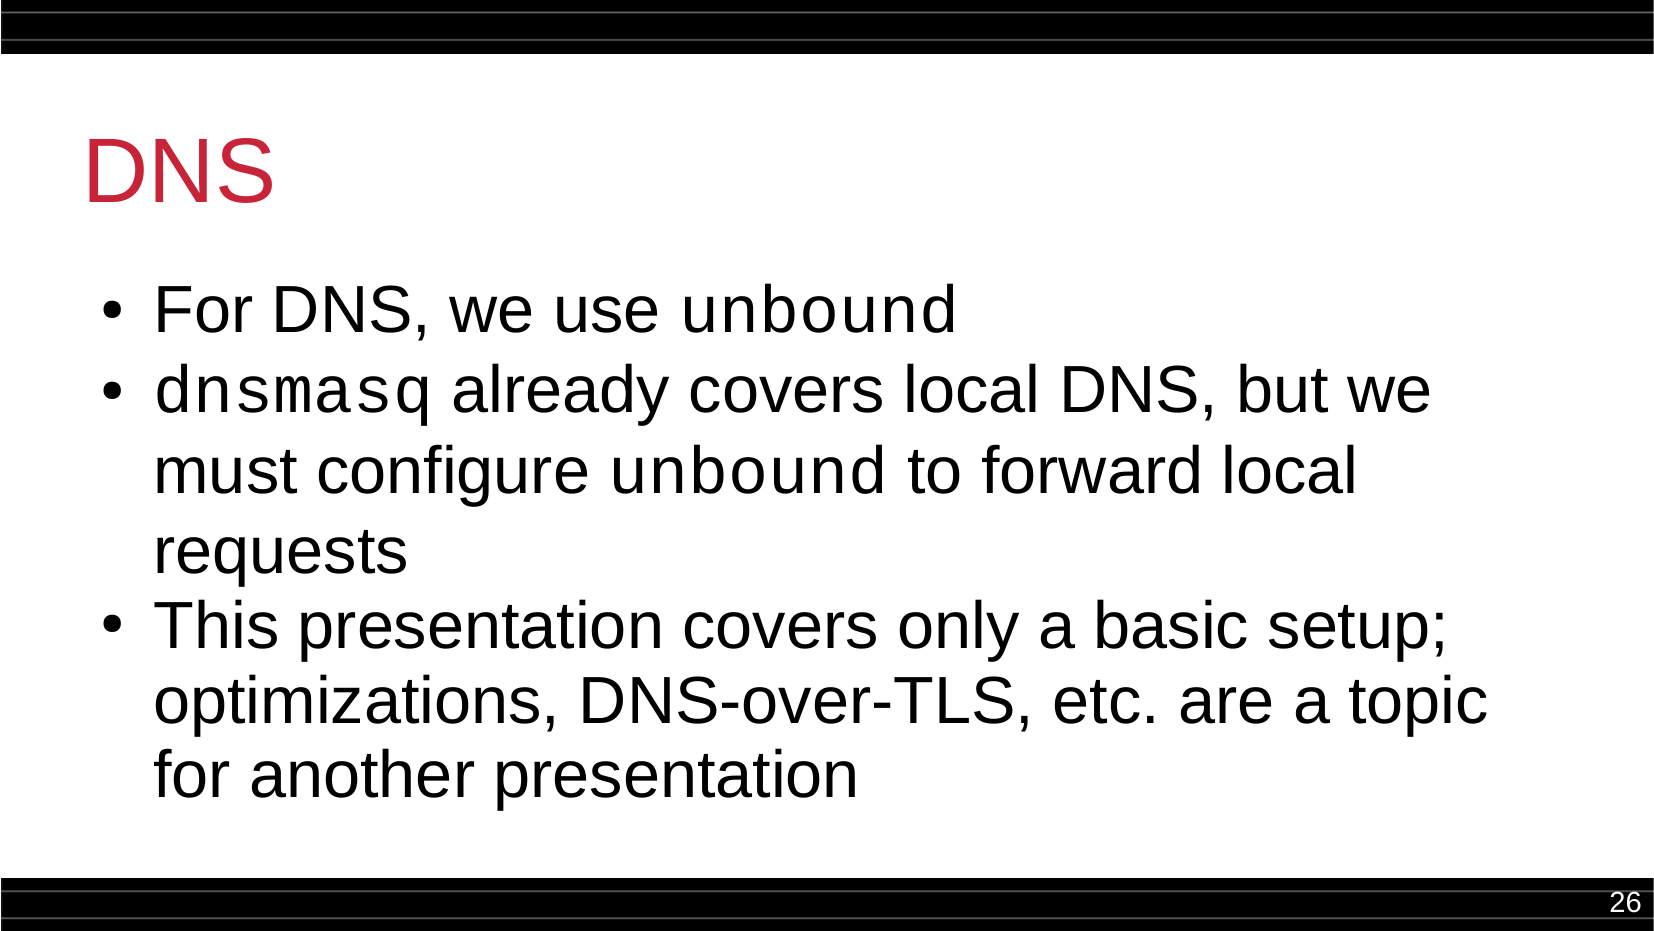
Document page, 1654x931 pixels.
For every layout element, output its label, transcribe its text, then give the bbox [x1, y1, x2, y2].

title DNS [82, 92, 1571, 249]
list For DNS, we use unbound dnsmasq already covers local DNS, but we must configure unbound to forward local requests This presentation covers only a basic setup; optimizations, DNS-over-TLS, etc. are a topic for another presentation [82, 271, 1571, 851]
picture [1, 878, 1654, 931]
picture [1, 0, 1654, 54]
